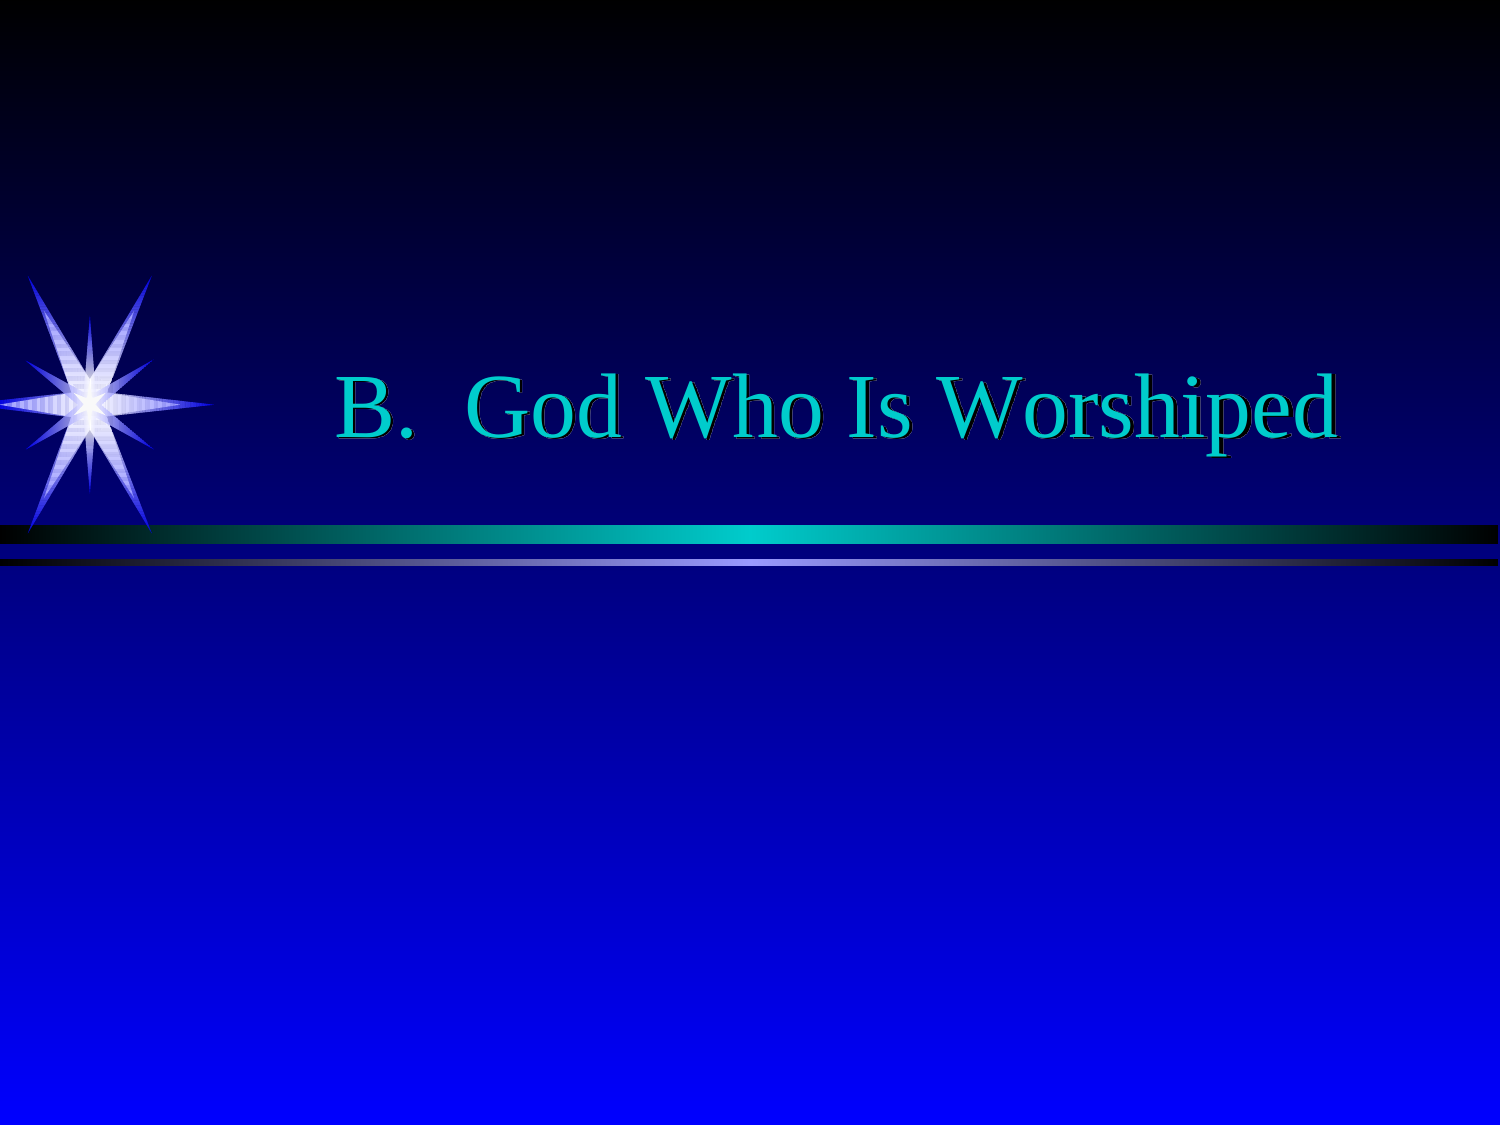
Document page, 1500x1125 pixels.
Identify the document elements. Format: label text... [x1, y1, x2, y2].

title B. God Who Is Worshiped [205, 312, 1469, 501]
